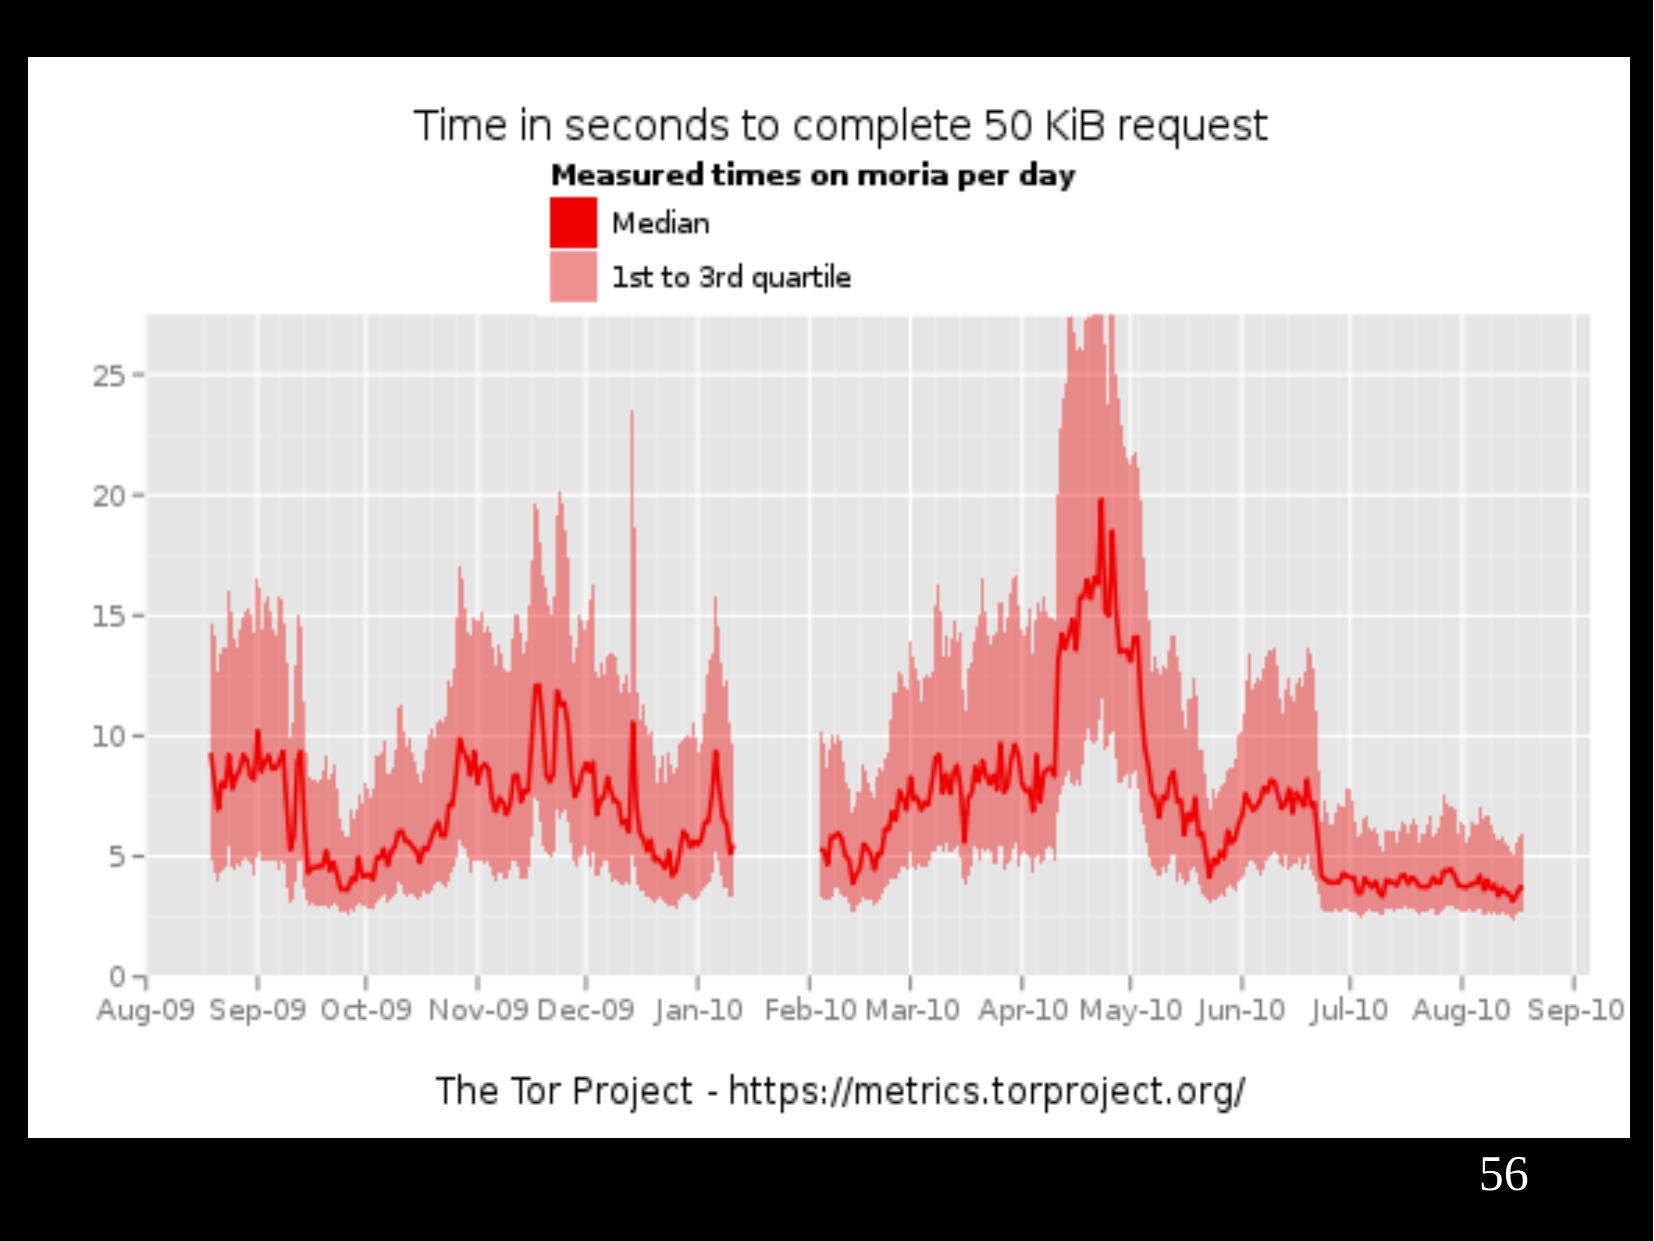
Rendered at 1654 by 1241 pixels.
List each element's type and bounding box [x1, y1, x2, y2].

picture [28, 57, 1630, 1138]
